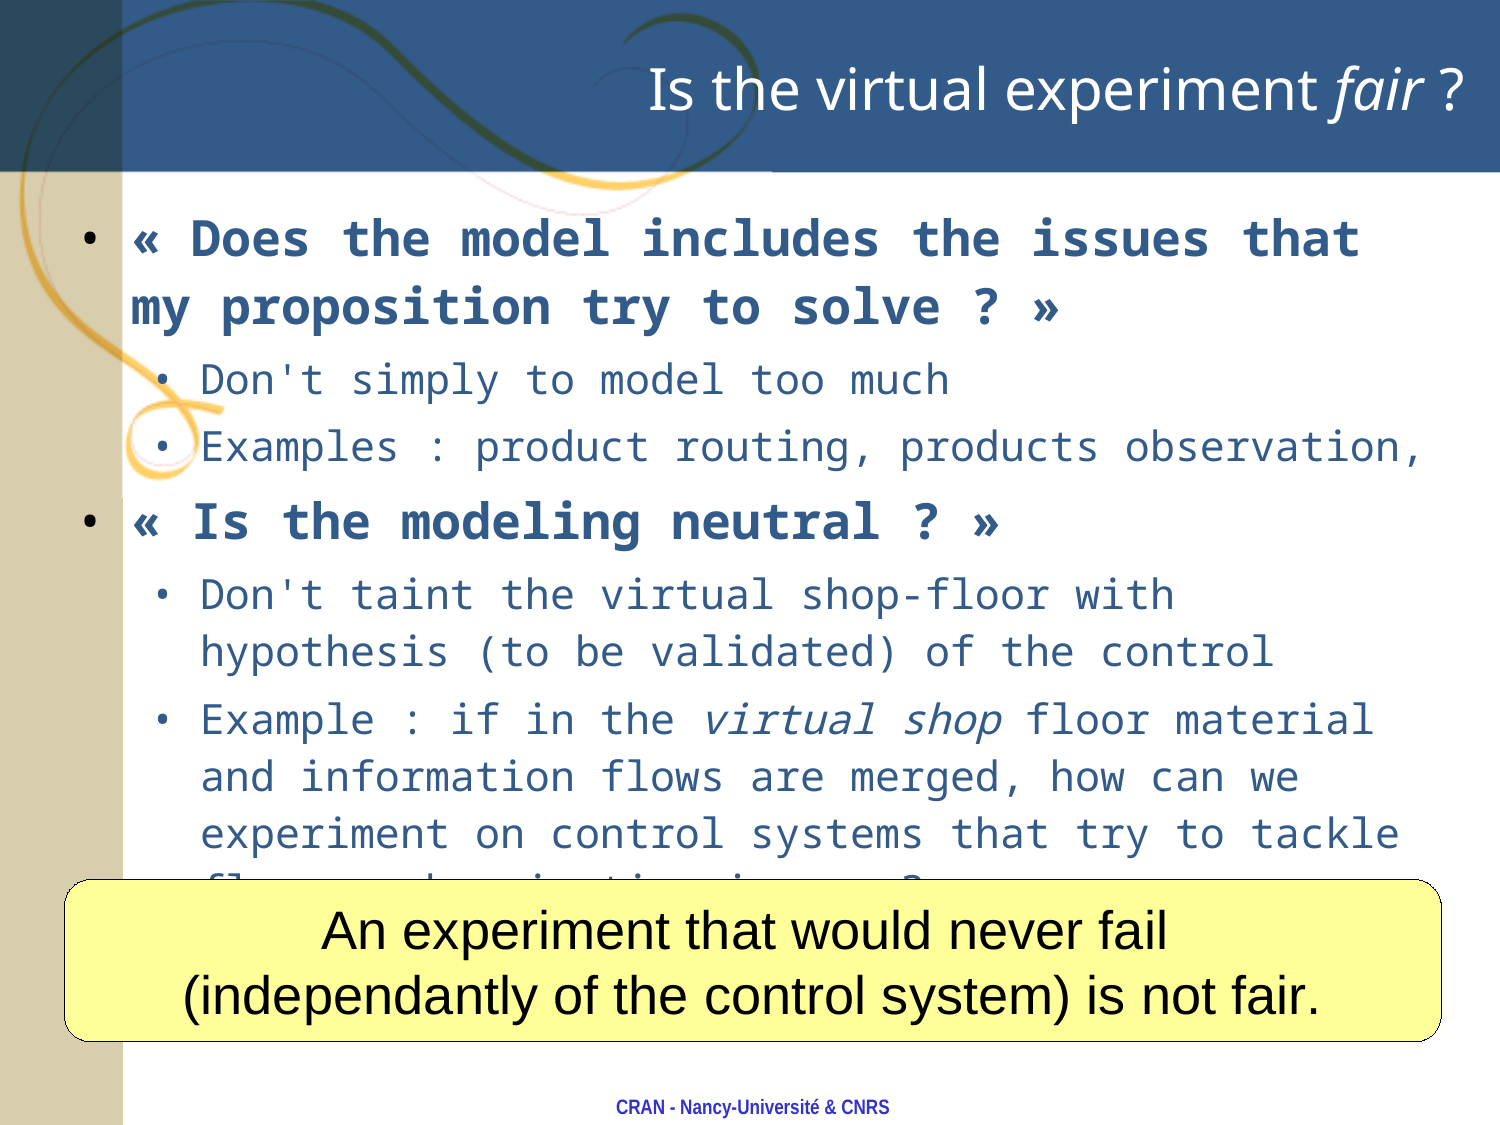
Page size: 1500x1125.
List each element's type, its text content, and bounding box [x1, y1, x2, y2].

title Is the virtual experiment fair ? [112, 0, 1500, 176]
text_box An experiment that would never fail (independantly of the control system) is not fair. [64, 879, 1442, 1042]
list « Does the model includes the issues that my proposition try to solve ? » Don't simply to model too much Examples : product routing, products observation, « Is the modeling neutral ? » Don't taint the virtual shop-floor with hypothesis (to be validated) of the control Example : if in the virtual shop floor material and information flows are merged, how can we experiment on control systems that try to tackle flow synchronization issues ? [75, 202, 1438, 891]
picture [0, 0, 772, 498]
